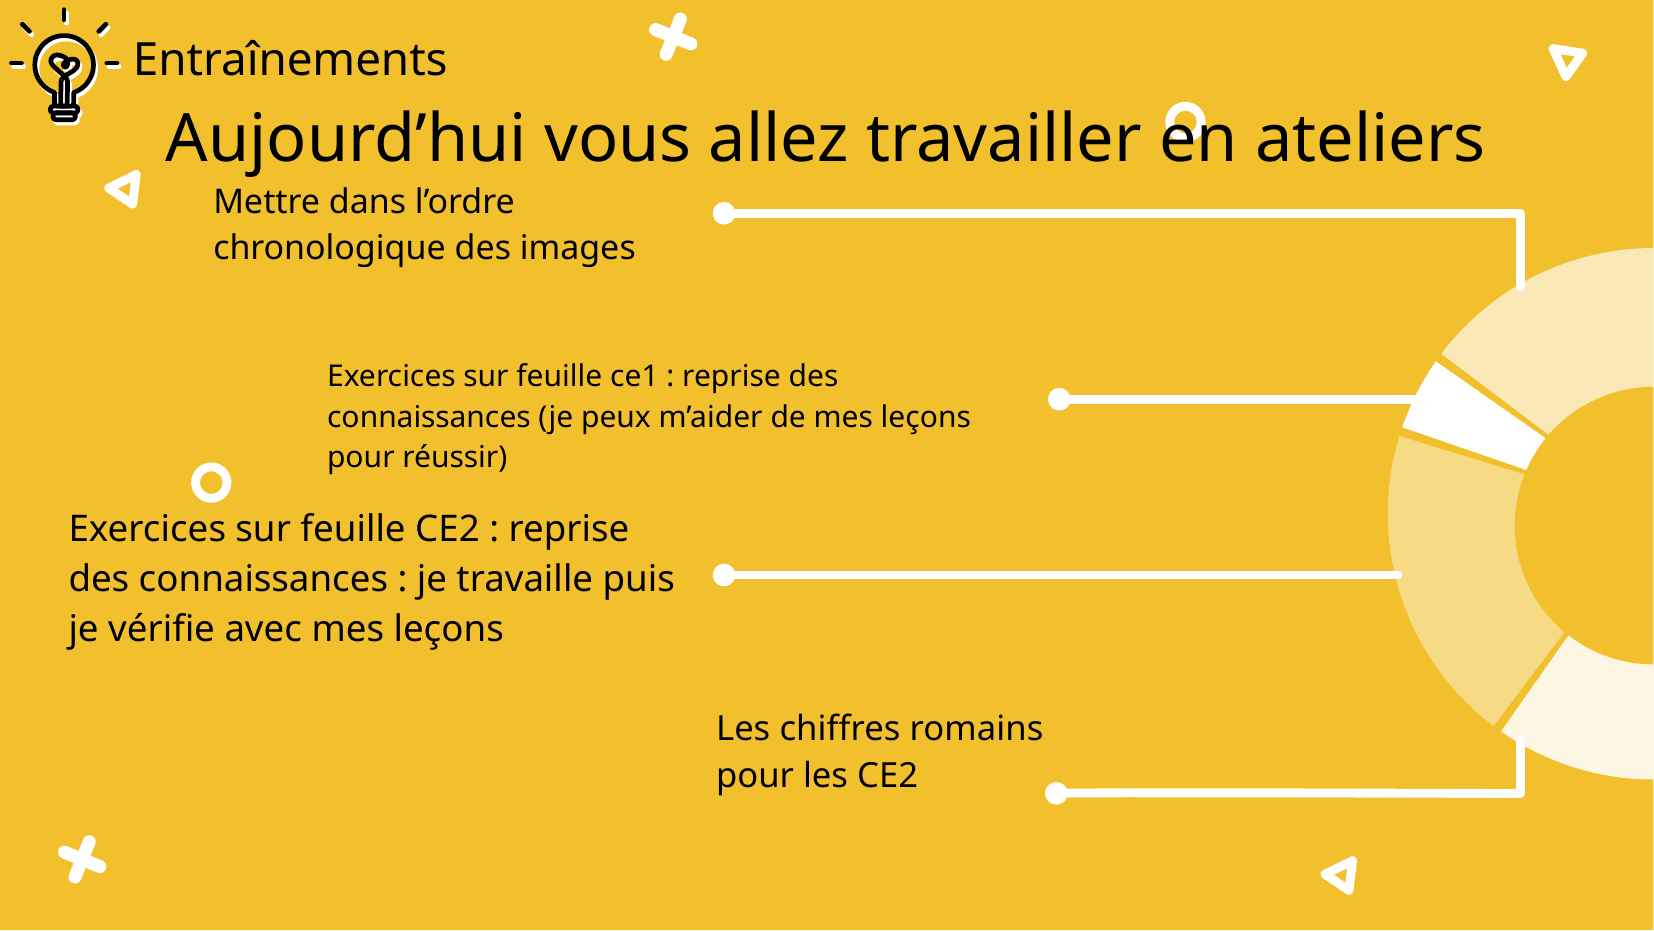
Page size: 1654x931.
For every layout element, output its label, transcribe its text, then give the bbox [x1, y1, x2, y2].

list Exercices sur feuille CE2 : reprise des connaissances : je travaille puis je vérifie avec mes leçons [29, 501, 691, 656]
text_box [1387, 248, 1654, 780]
subtitle Entraînements [132, 17, 677, 97]
list Les chiffres romains pour les CE2 [679, 702, 1063, 827]
list Exercices sur feuille ce1 : reprise des connaissances (je peux m’aider de mes leçons pour réussir) [295, 354, 1016, 479]
list Mettre dans l’ordre chronologique des images [177, 177, 691, 302]
title Aujourd’hui vous allez travailler en ateliers [82, 90, 1571, 182]
